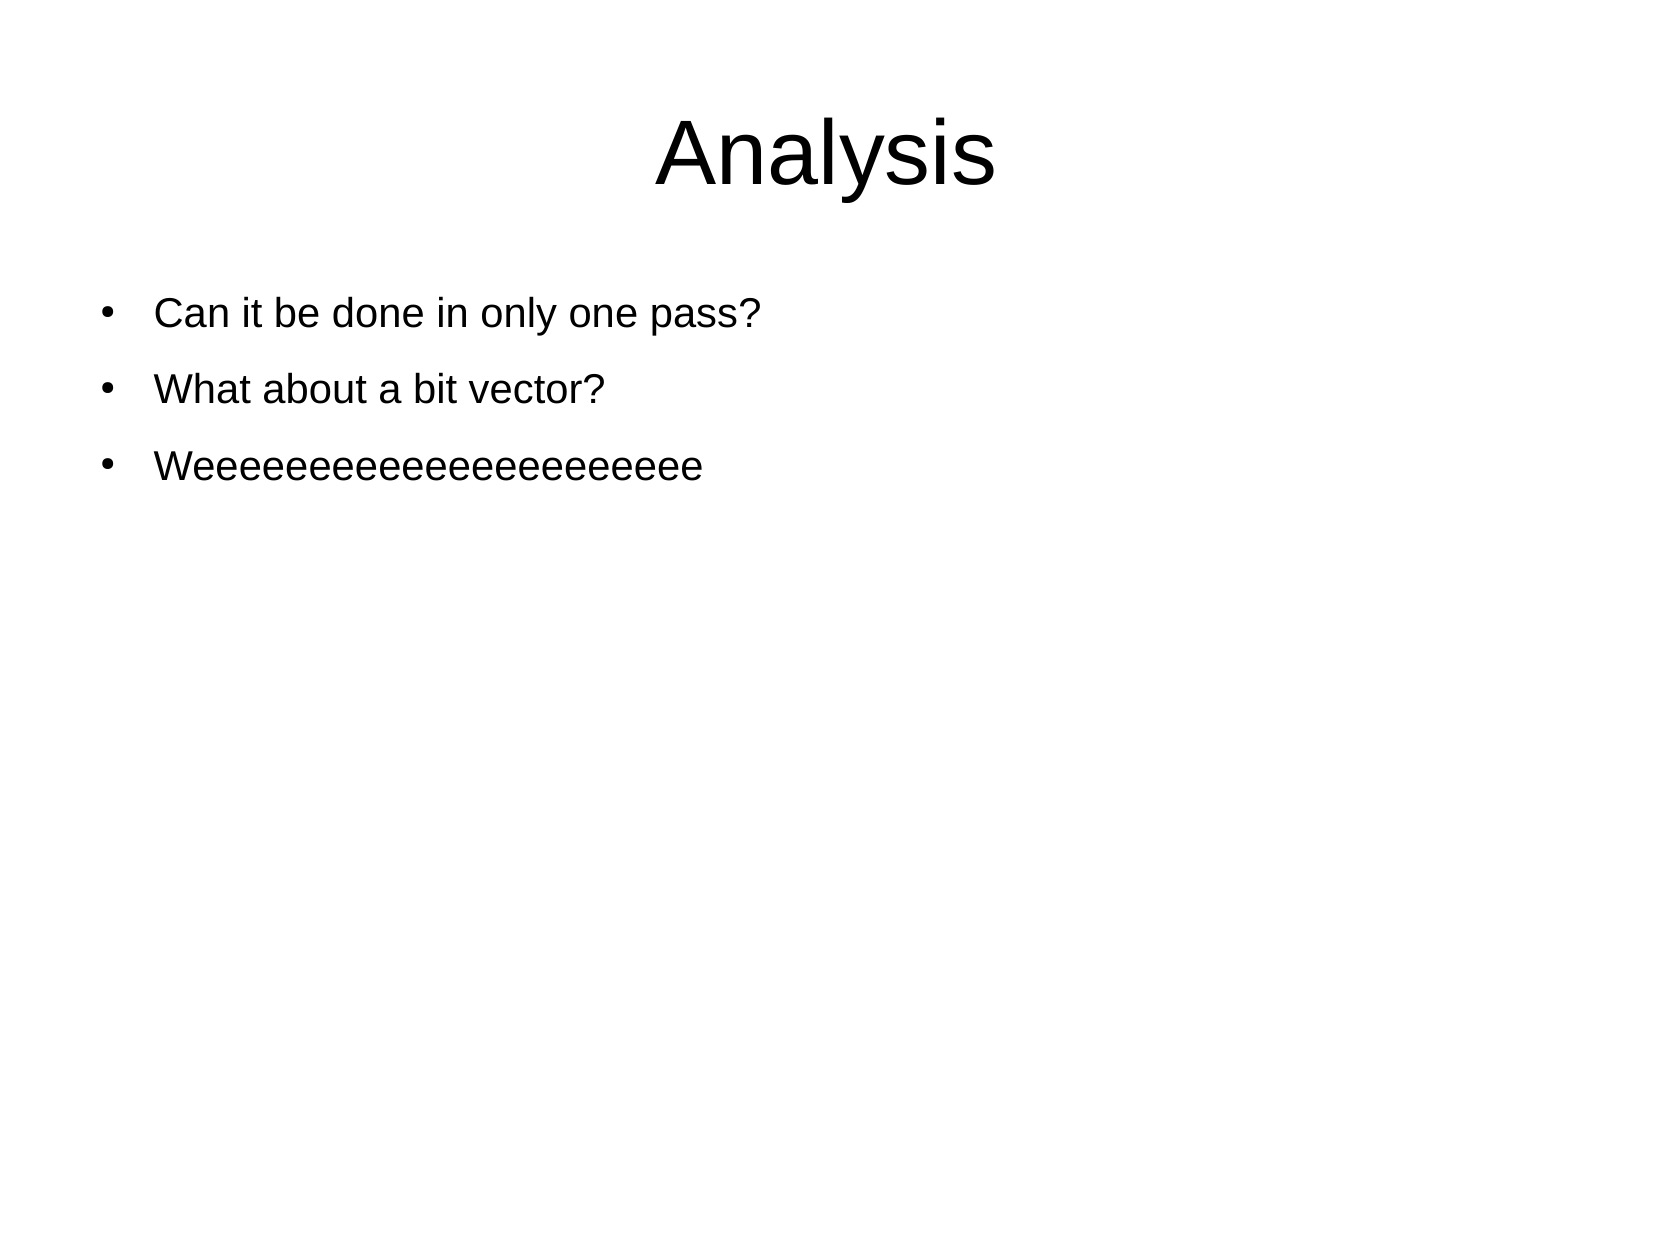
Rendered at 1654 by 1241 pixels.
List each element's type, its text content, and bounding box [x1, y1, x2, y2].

title Analysis [82, 49, 1571, 257]
list Can it be done in only one pass? What about a bit vector? Weeeeeeeeeeeeeeeeeeeeee [82, 290, 1571, 1010]
